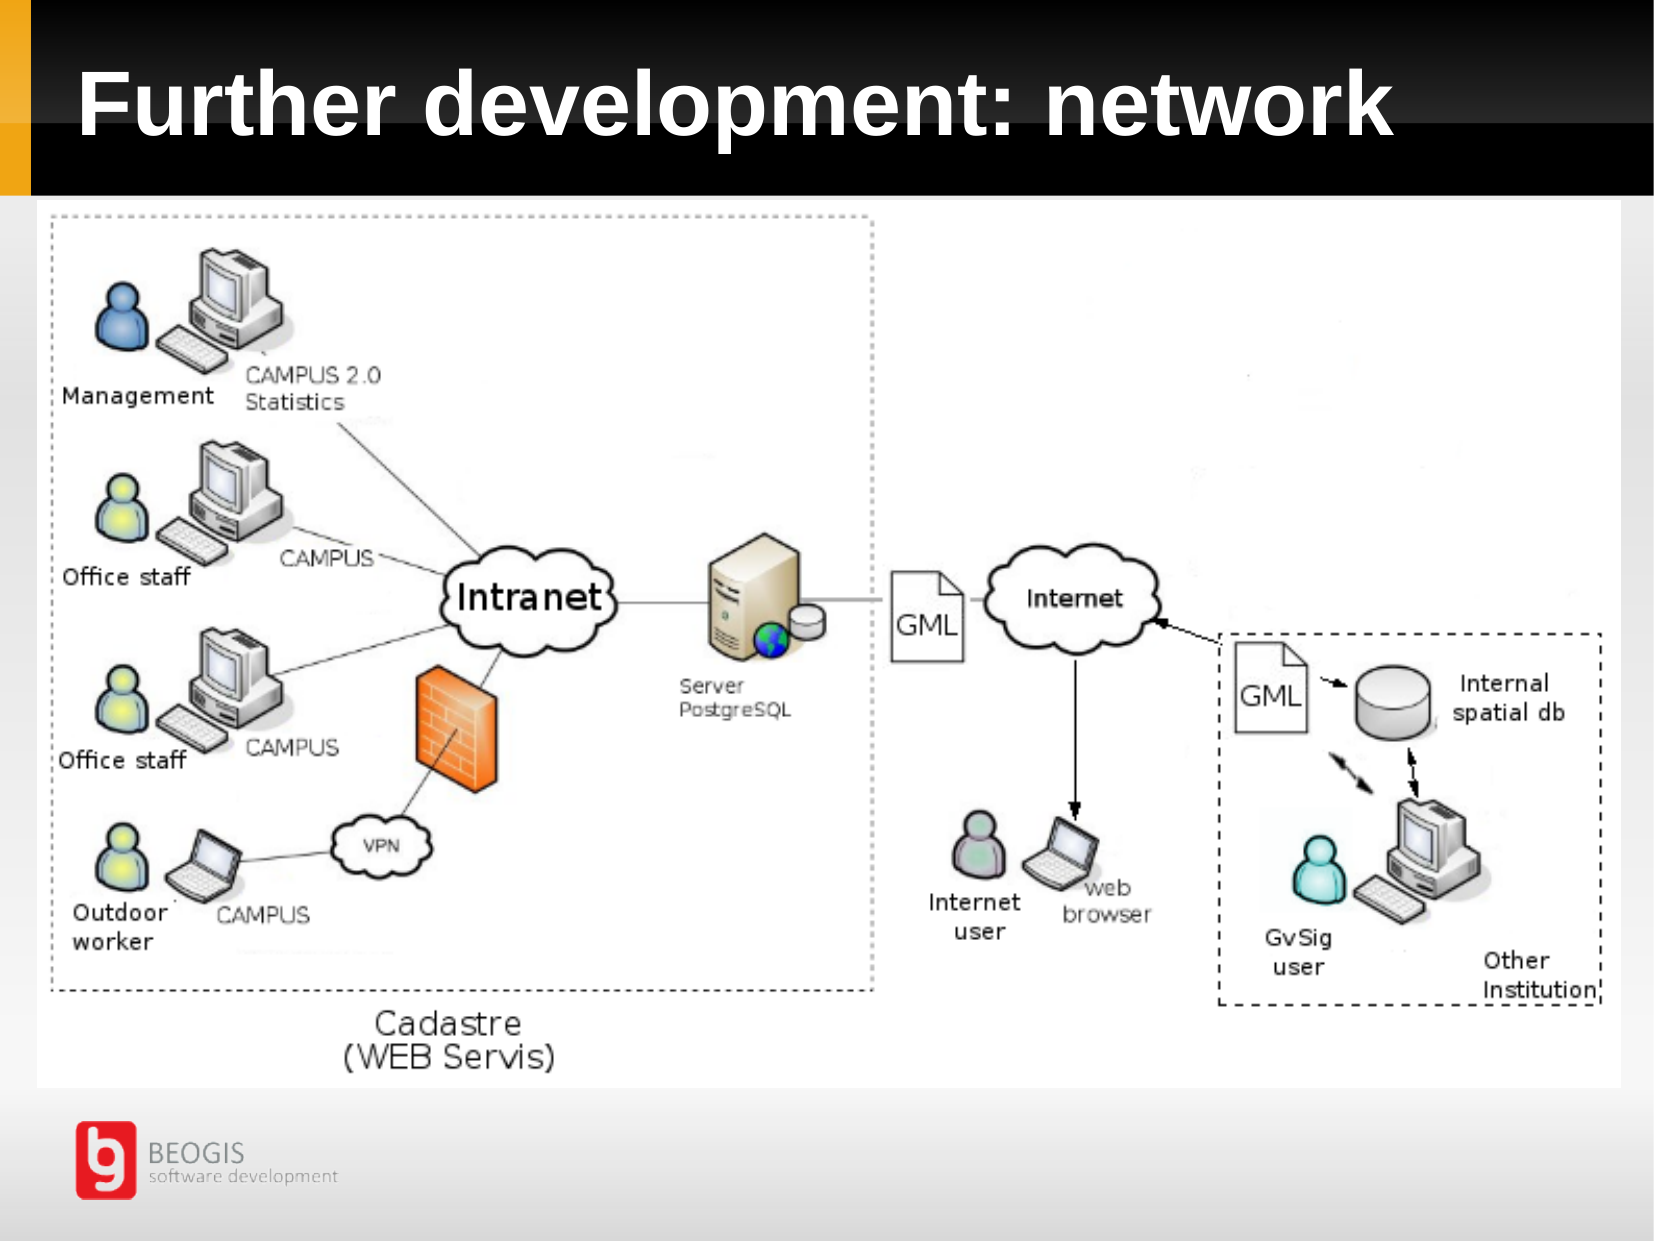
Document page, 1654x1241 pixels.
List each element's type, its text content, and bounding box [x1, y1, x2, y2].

title Further development: network [76, 7, 1565, 200]
picture [0, 0, 1654, 1241]
